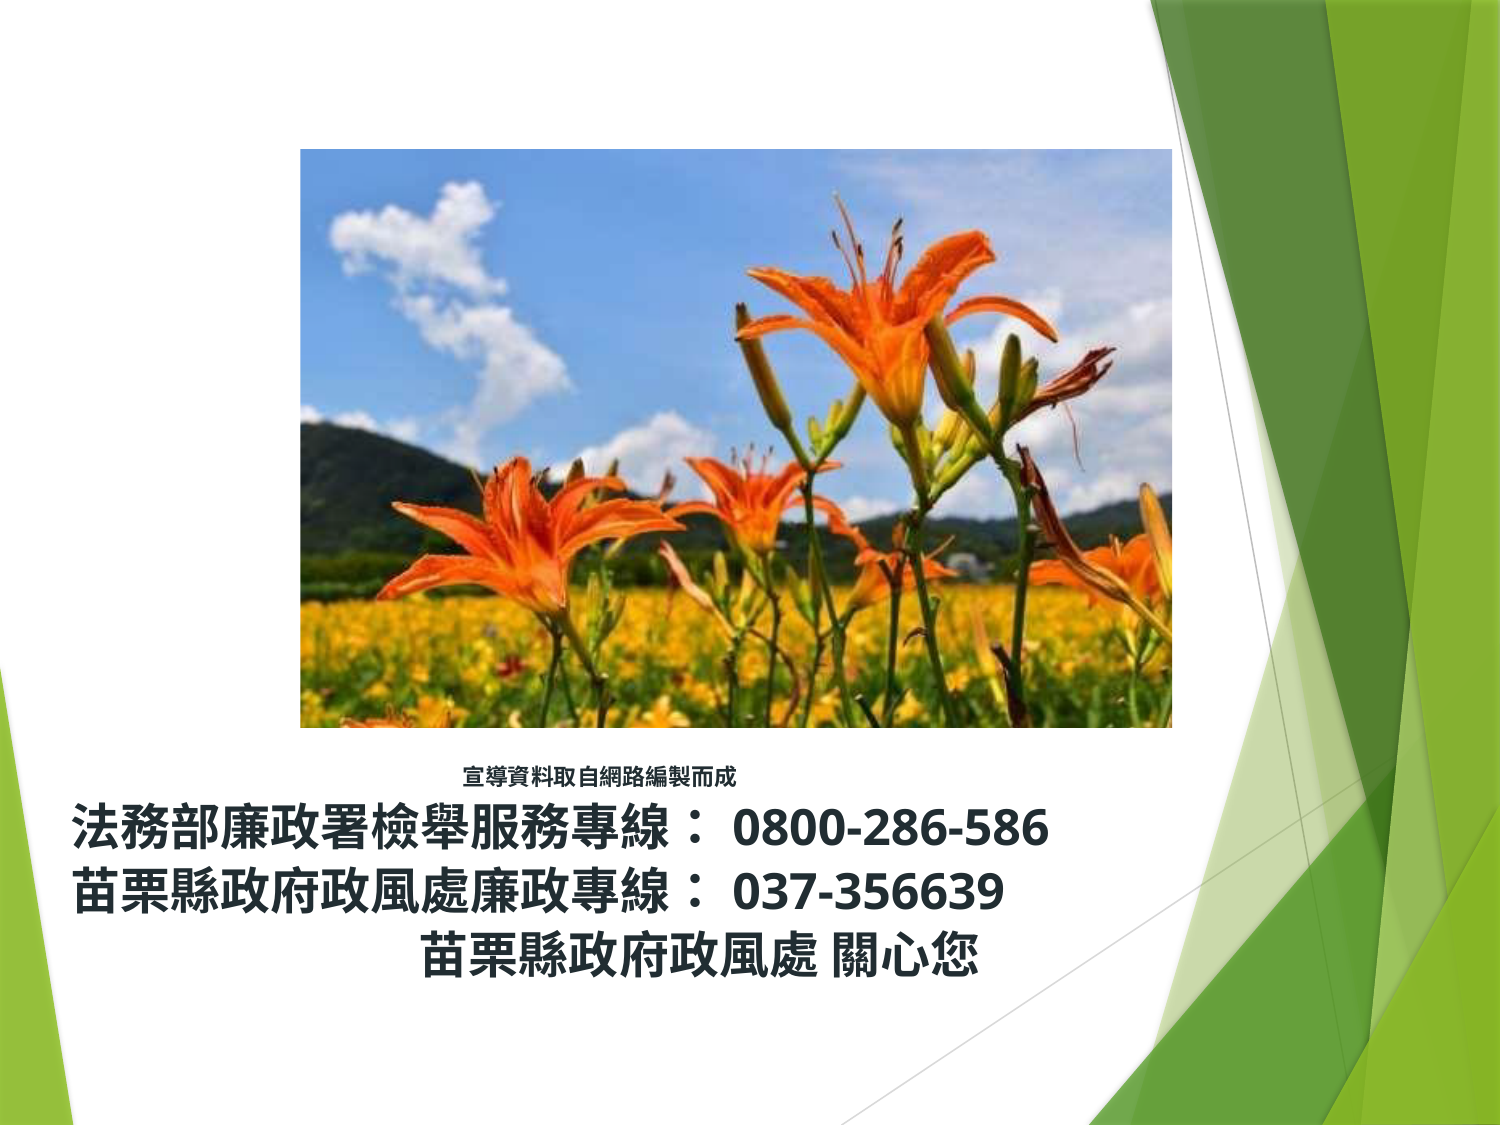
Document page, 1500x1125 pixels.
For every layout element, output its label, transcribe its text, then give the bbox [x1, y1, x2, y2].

text_box 宣導資料取自網路編製而成 法務部廉政署檢舉服務專線：0800-286-586 苗栗縣政府政風處廉政專線：037-356639 苗栗縣政府政風處 關心您 [55, 751, 1417, 1012]
picture [300, 149, 1173, 728]
